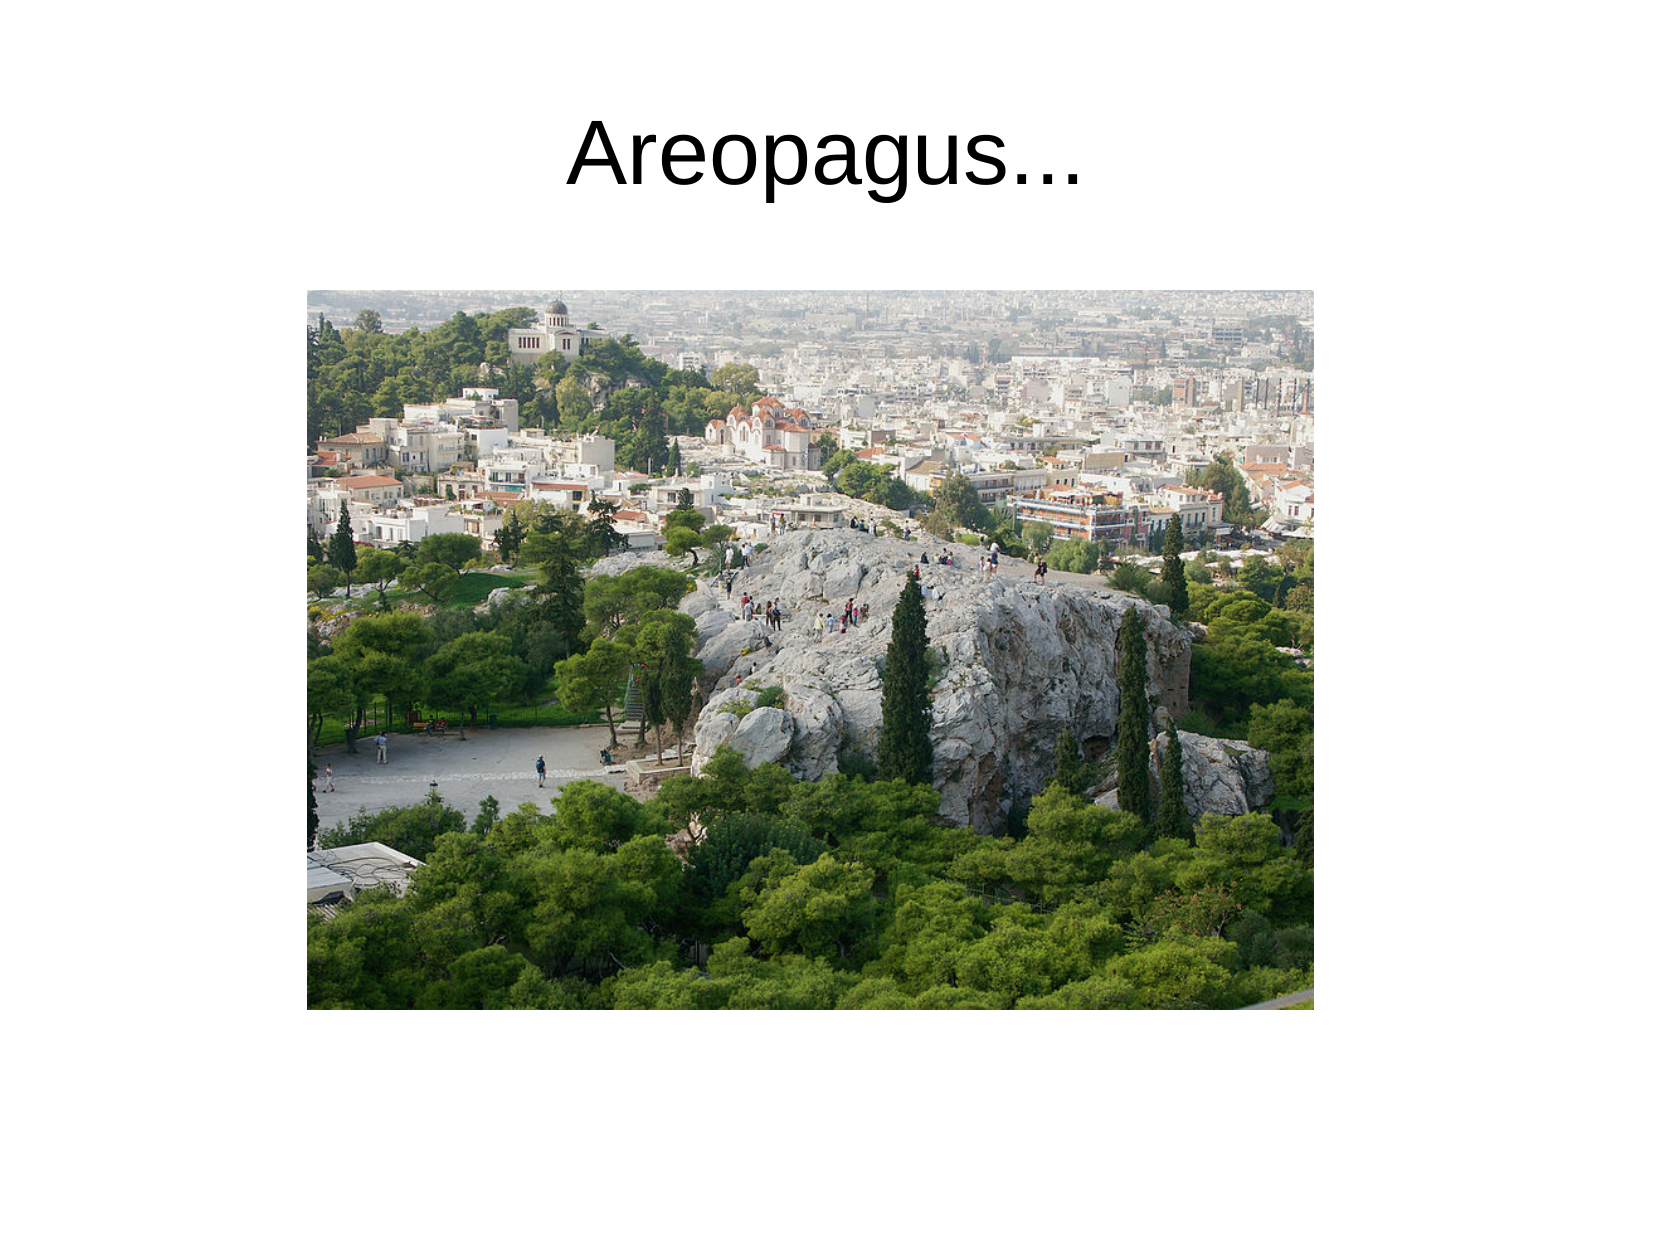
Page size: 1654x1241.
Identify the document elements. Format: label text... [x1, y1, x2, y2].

picture [307, 290, 1314, 1010]
title Areopagus... [82, 49, 1571, 257]
